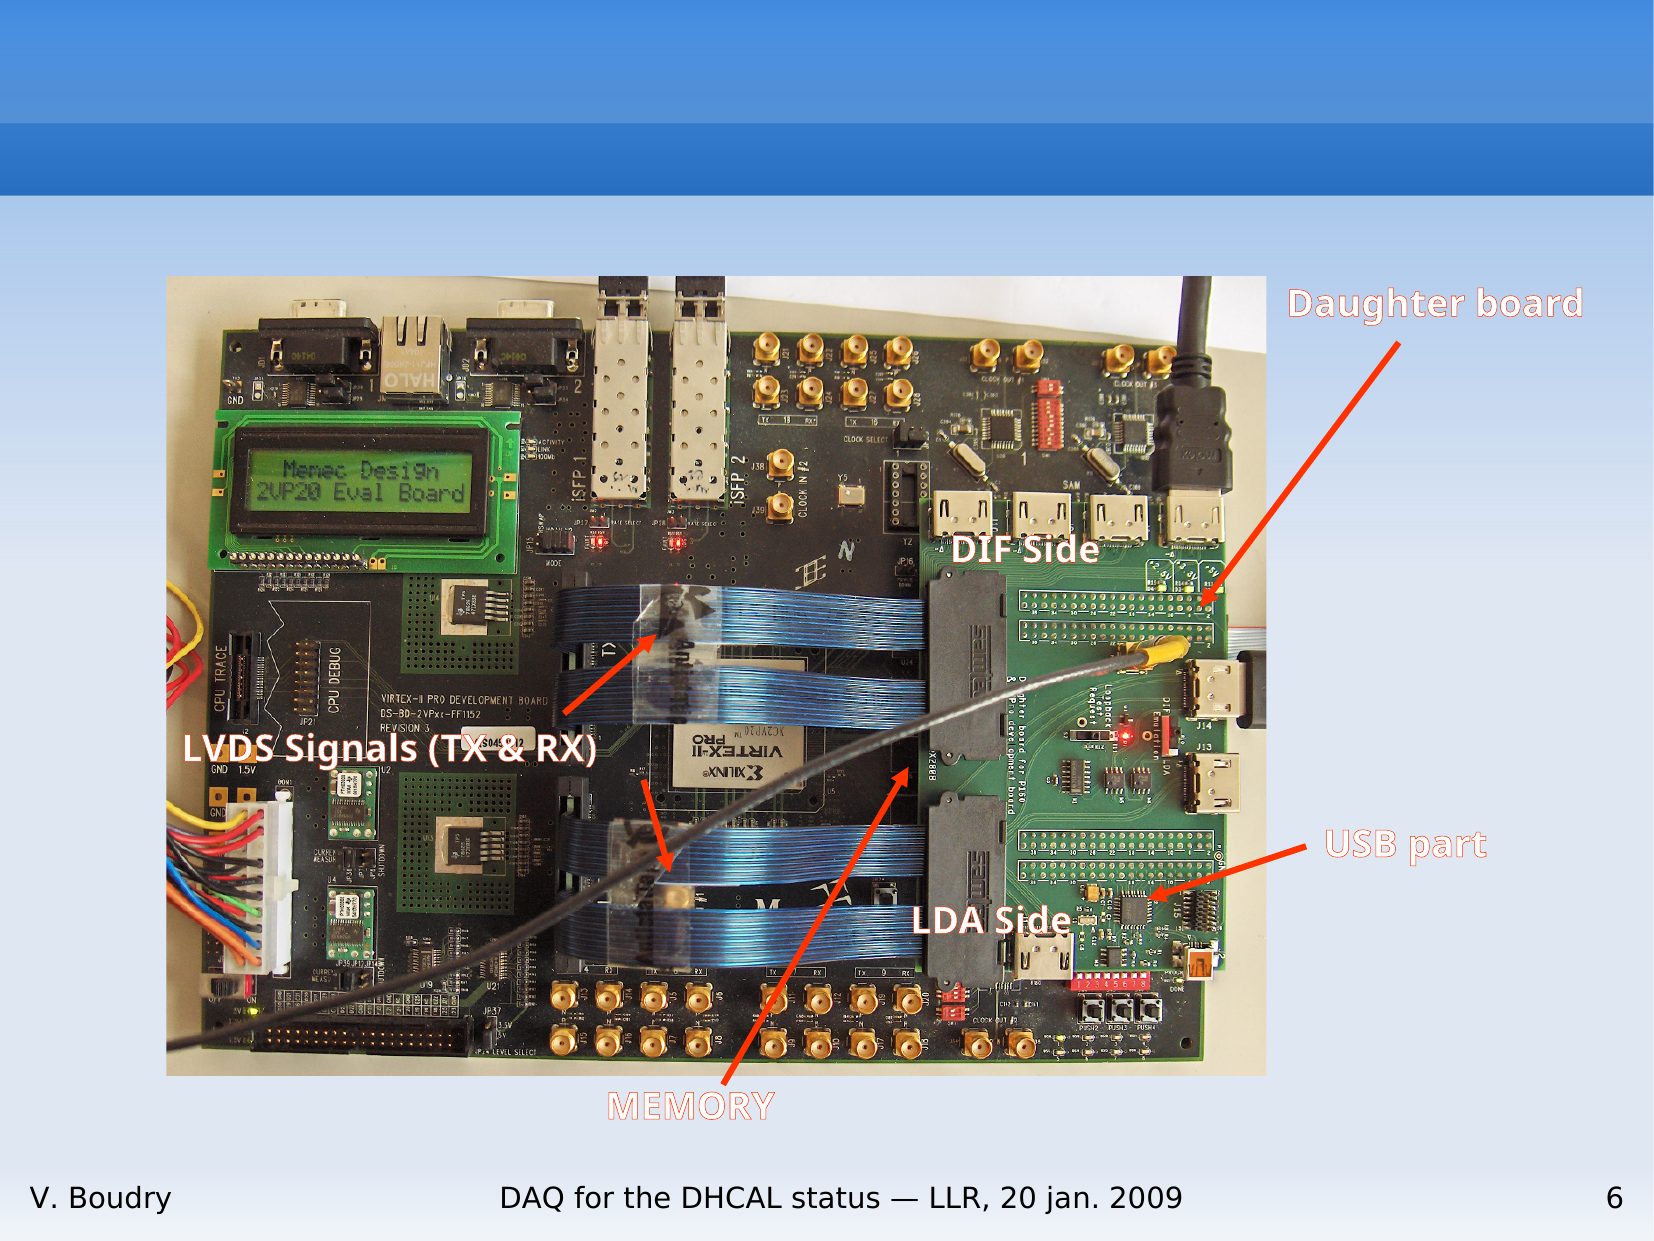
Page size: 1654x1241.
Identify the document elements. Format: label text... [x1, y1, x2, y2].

text_box Daughter board [1271, 268, 1654, 336]
text_box LDA Side [895, 885, 1148, 953]
picture [0, 0, 1654, 1241]
text_box LVDS Signals (TX & RX) [166, 713, 764, 781]
text_box DIF Side [935, 514, 1188, 582]
text_box USB part [1308, 809, 1561, 876]
text_box MEMORY [590, 1071, 909, 1138]
